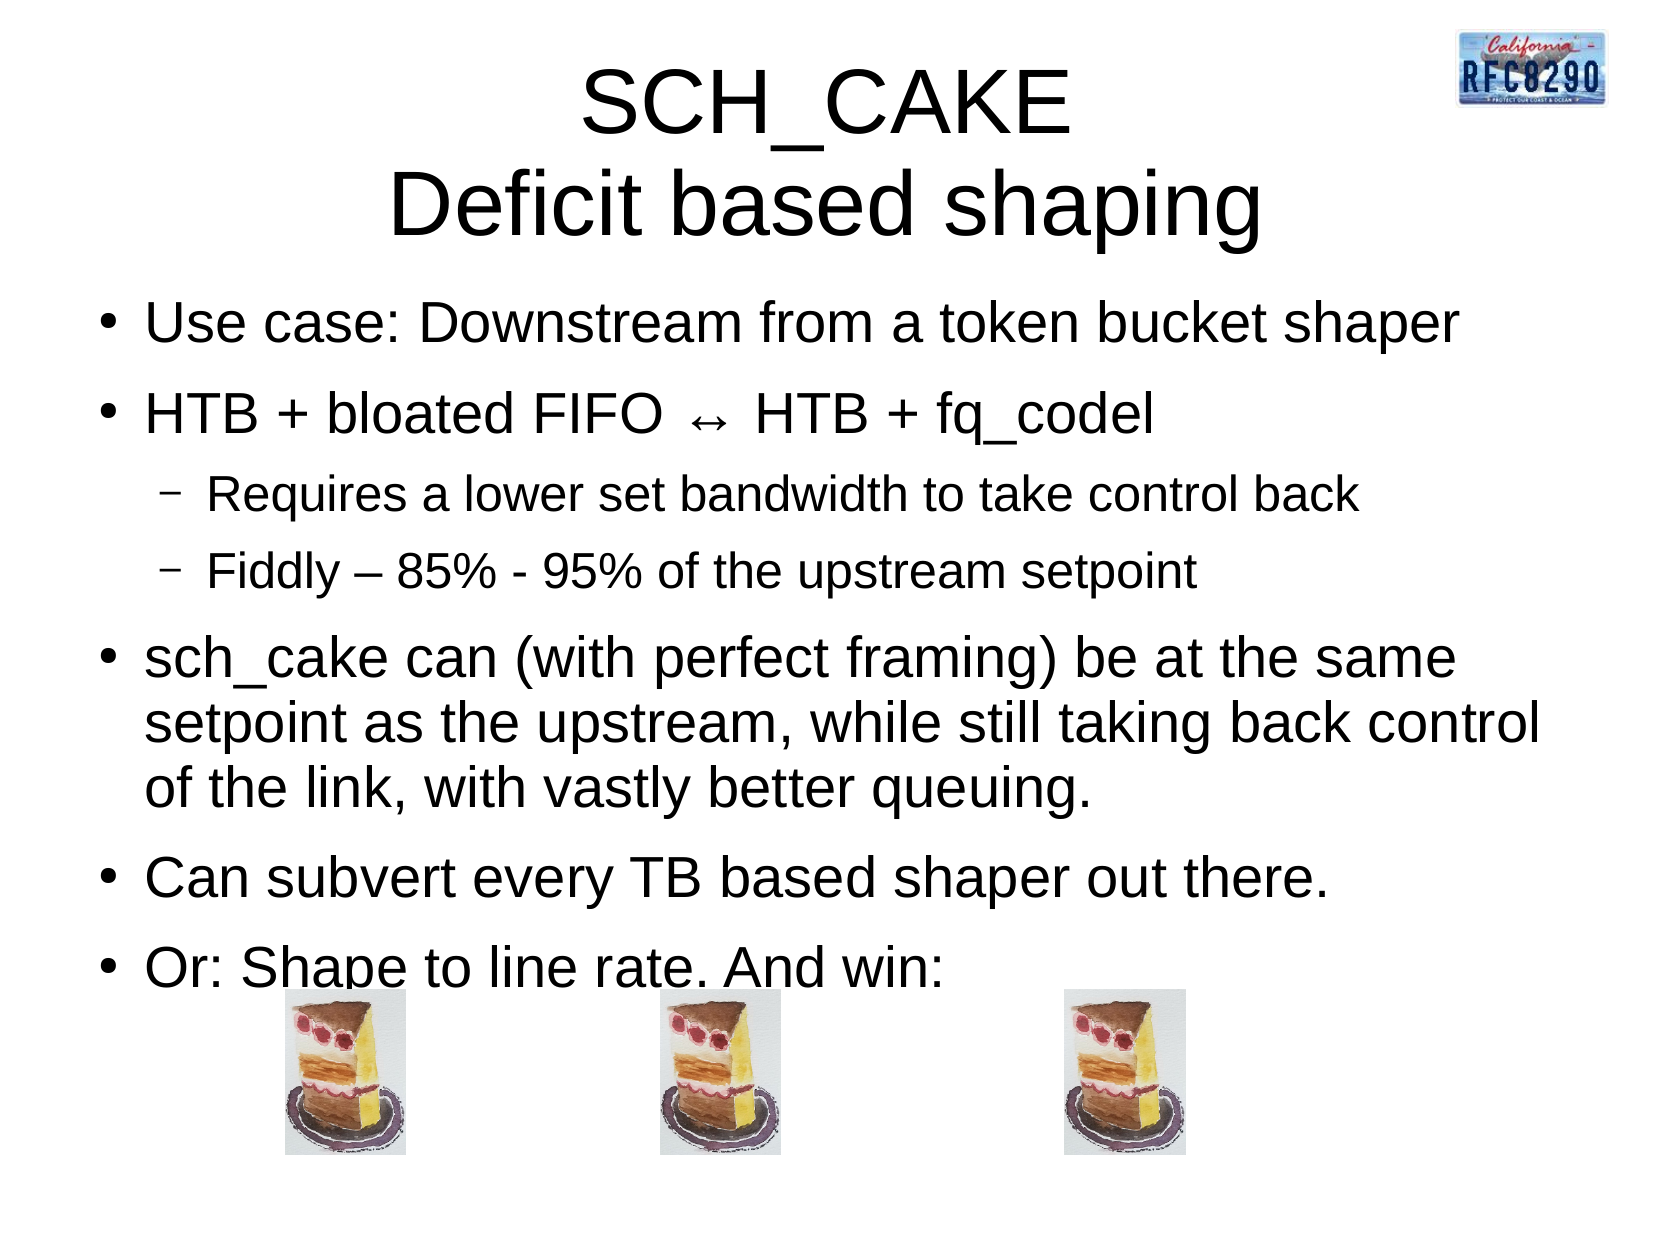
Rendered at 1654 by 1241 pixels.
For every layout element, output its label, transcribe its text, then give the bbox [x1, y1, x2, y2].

list Use case: Downstream from a token bucket shaper HTB + bloated FIFO ↔ HTB + fq_codel Requires a lower set bandwidth to take control back Fiddly – 85% - 95% of the upstream setpoint sch_cake can (with perfect framing) be at the same setpoint as the upstream, while still taking back control of the link, with vastly better queuing. Can subvert every TB based shaper out there. Or: Shape to line rate. And win: [82, 290, 1571, 1010]
picture [1455, 29, 1609, 108]
title SCH_CAKE Deficit based shaping [82, 49, 1571, 257]
picture [1064, 989, 1186, 1156]
picture [660, 989, 781, 1156]
picture [285, 989, 406, 1156]
